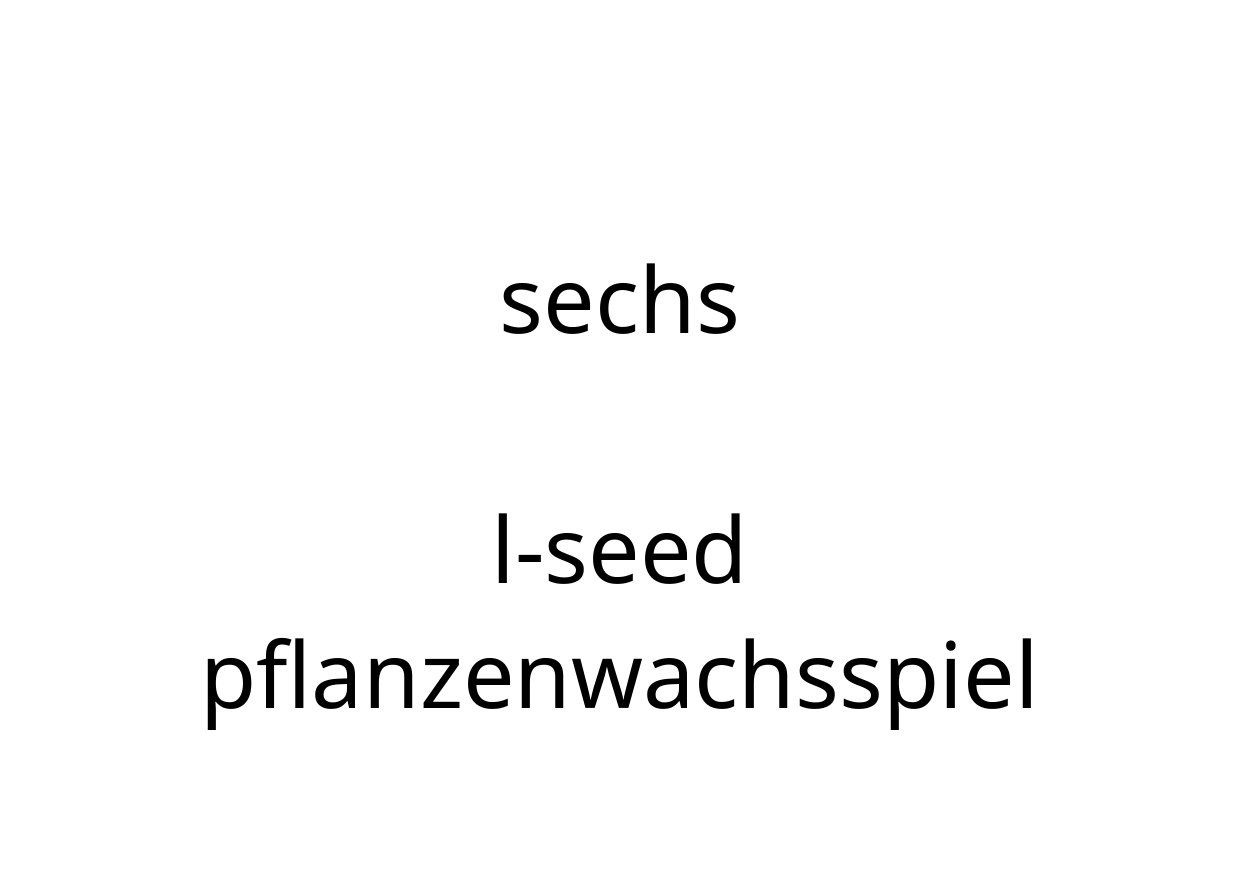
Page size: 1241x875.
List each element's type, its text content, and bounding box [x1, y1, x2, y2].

subtitle sechs l-seed pflanzenwachsspiel [115, 235, 1125, 735]
